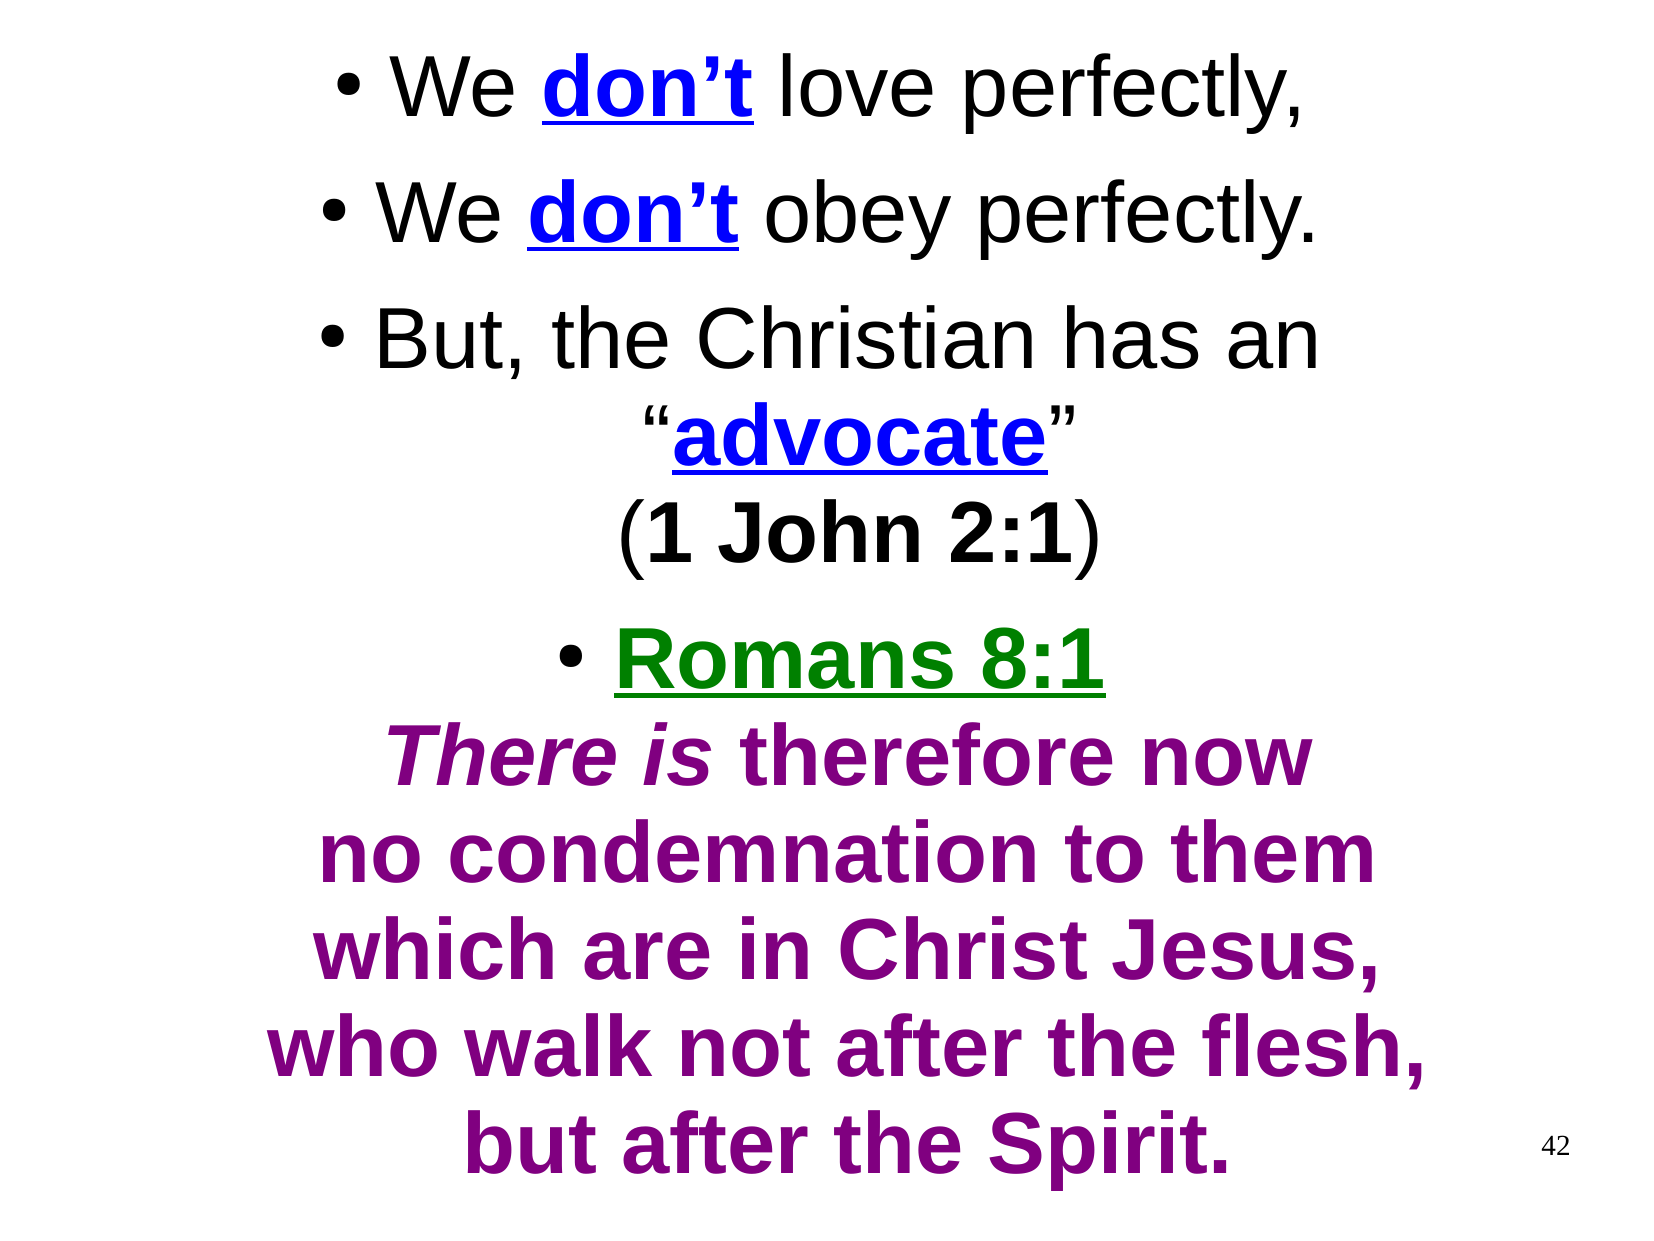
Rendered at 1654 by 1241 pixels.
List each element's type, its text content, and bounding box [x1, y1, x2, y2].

list We don’t love perfectly, We don’t obey perfectly. But, the Christian has an “advocate” (1 John 2:1) Romans 8:1 There is therefore now no condemnation to them which are in Christ Jesus, who walk not after the flesh, but after the Spirit. [37, 37, 1613, 1201]
